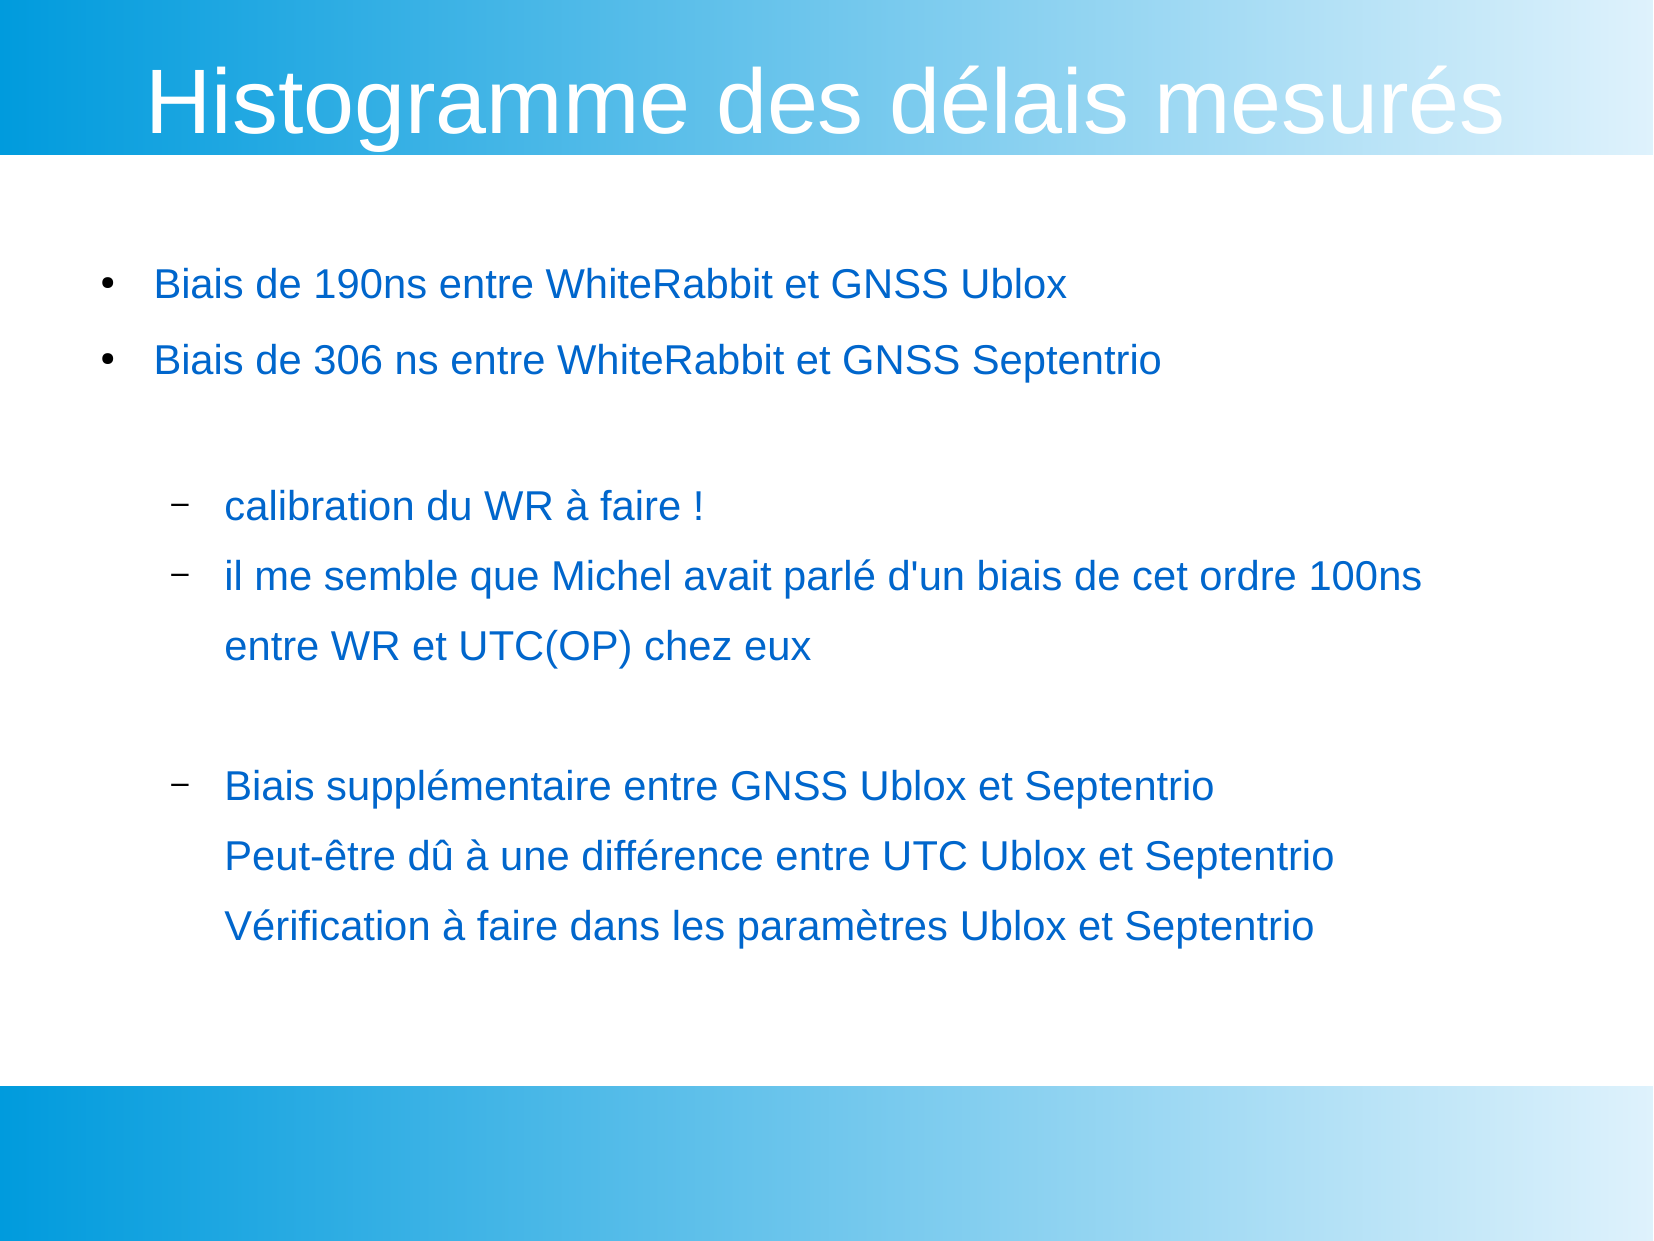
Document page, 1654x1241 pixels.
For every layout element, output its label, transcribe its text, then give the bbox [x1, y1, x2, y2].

title Histogramme des délais mesurés [82, 49, 1571, 155]
list Biais de 190ns entre WhiteRabbit et GNSS Ublox Biais de 306 ns entre WhiteRabbit et GNSS Septentrio calibration du WR à faire ! il me semble que Michel avait parlé d'un biais de cet ordre 100ns entre WR et UTC(OP) chez eux Biais supplémentaire entre GNSS Ublox et Septentrio Peut-être dû à une différence entre UTC Ublox et Septentrio Vérification à faire dans les paramètres Ublox et Septentrio [82, 260, 1571, 980]
